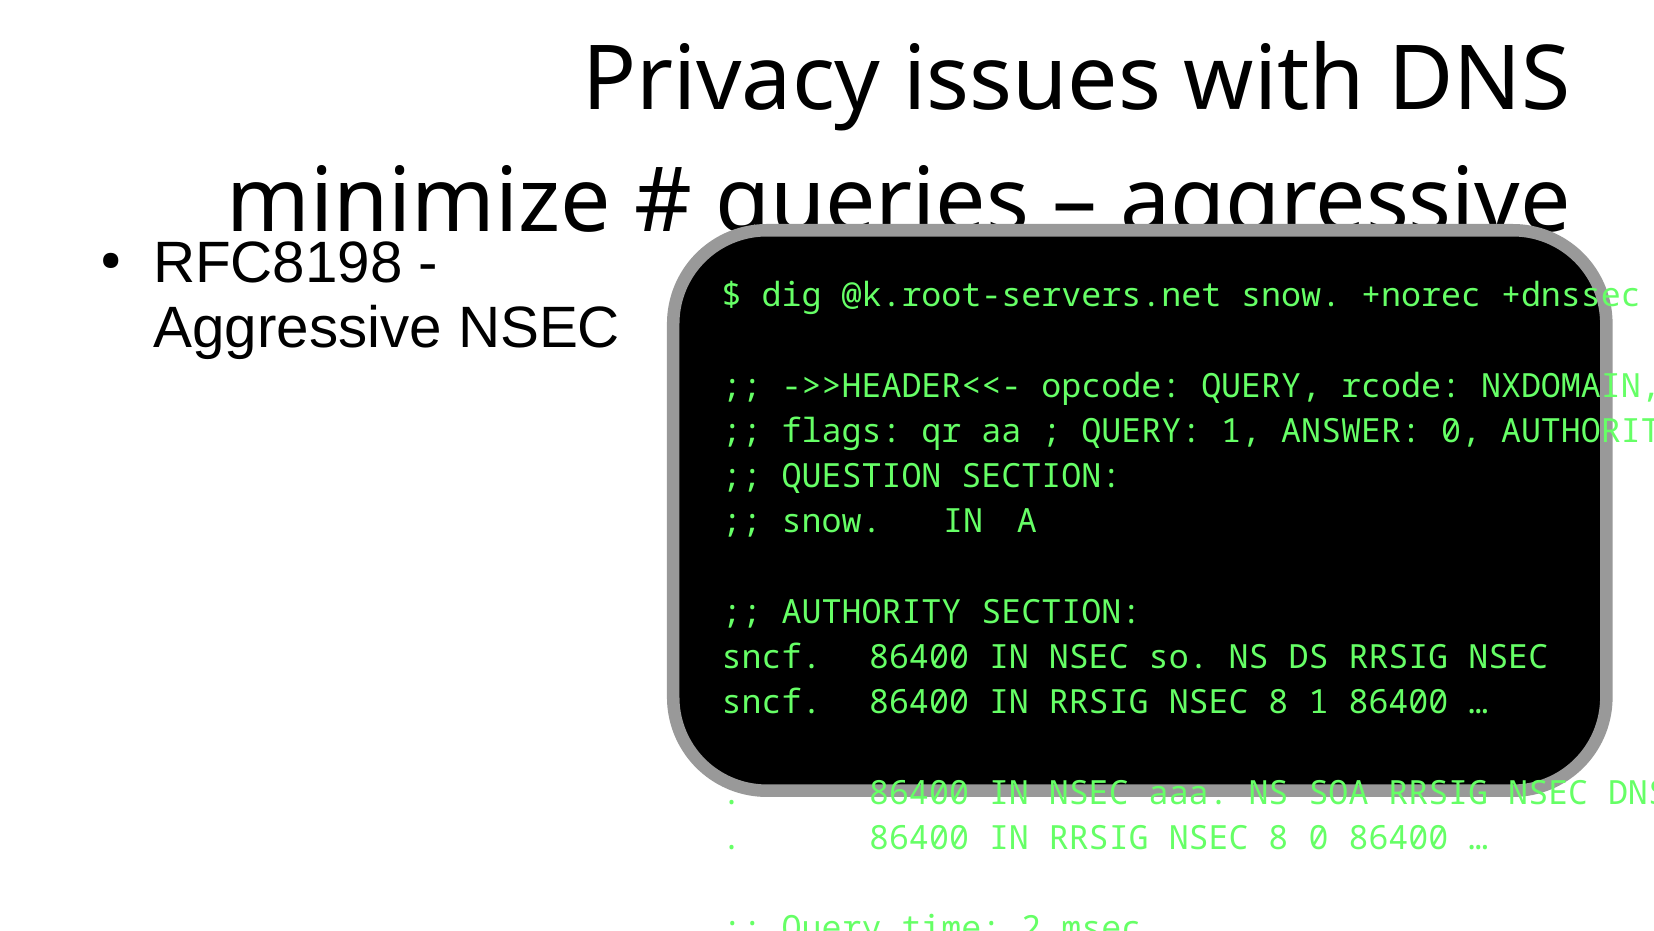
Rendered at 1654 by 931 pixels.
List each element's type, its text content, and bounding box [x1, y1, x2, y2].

title Privacy issues with DNS minimize # queries – aggressive NSEC [82, 13, 1571, 211]
text_box $ dig @k.root-servers.net snow. +norec +dnssec ;; ->>HEADER<<- opcode: QUERY, rcode: NXDOMAIN, id: ;; flags: qr aa ; QUERY: 1, ANSWER: 0, AUTHORITY: 6 ;; QUESTION SECTION: ;; snow. IN A ;; AUTHORITY SECTION: sncf. 86400 IN NSEC so. NS DS RRSIG NSEC sncf. 86400 IN RRSIG NSEC 8 1 86400 … . 86400 IN NSEC aaa. NS SOA RRSIG NSEC DNSKEY . 86400 IN RRSIG NSEC 8 0 86400 … ;; Query time: 2 msec [673, 230, 1607, 791]
list RFC8198 - Aggressive NSEC [82, 229, 780, 769]
